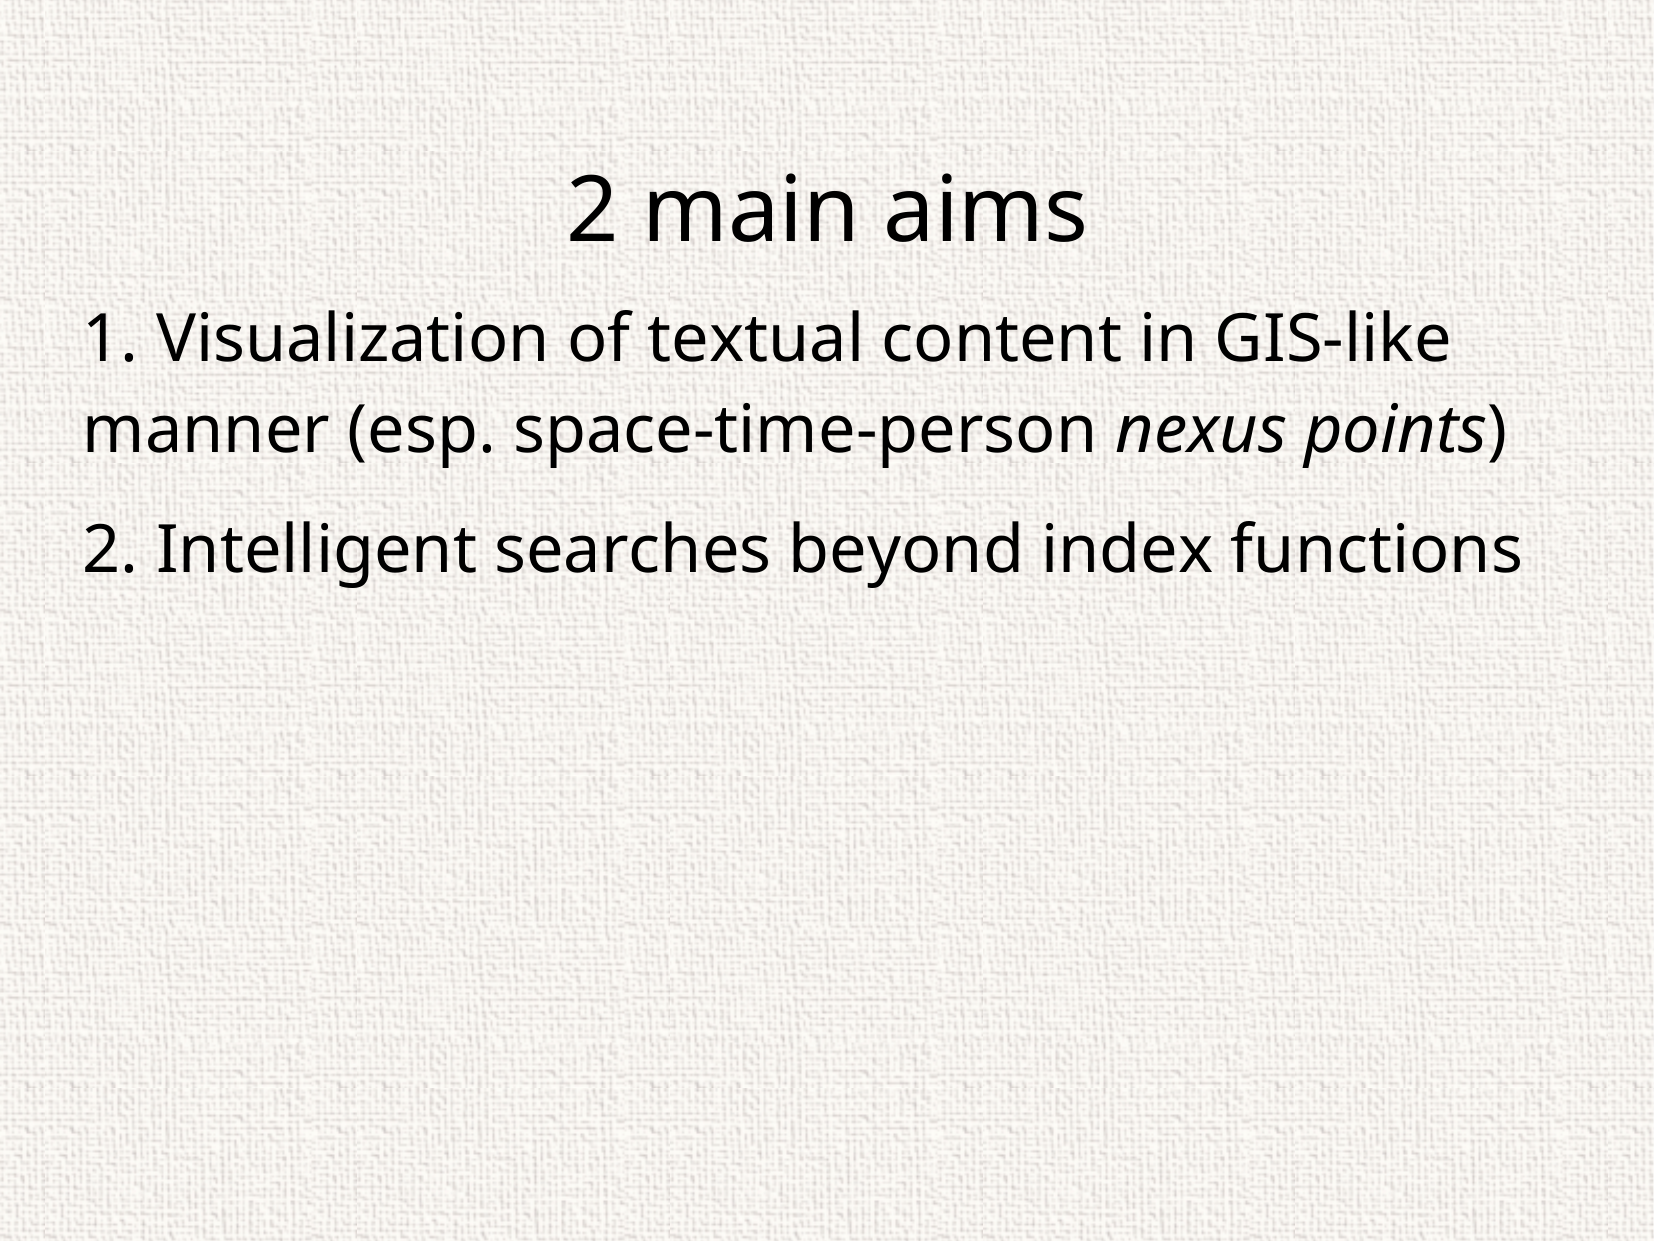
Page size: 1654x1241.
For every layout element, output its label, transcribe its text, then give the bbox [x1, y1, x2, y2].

picture [0, 0, 1654, 1241]
title 2 main aims [121, 102, 1534, 290]
list 1. Visualization of textual content in GIS-like manner (esp. space-time-person nexus points) 2. Intelligent searches beyond index functions [82, 290, 1571, 1094]
